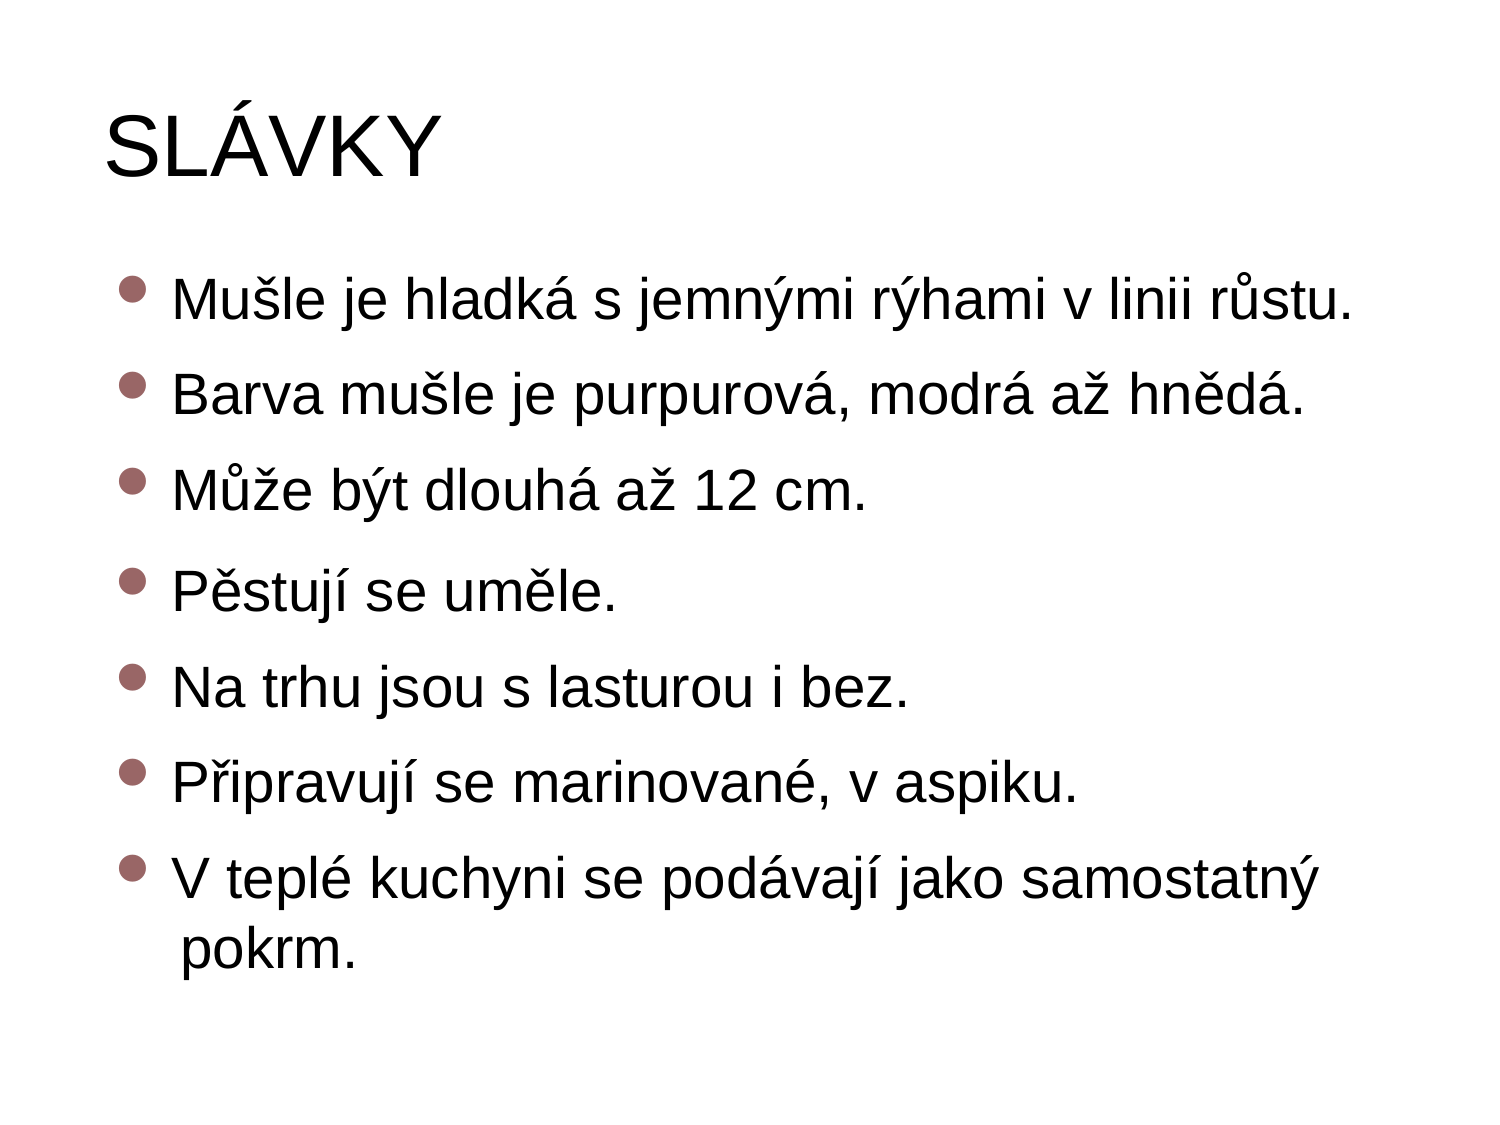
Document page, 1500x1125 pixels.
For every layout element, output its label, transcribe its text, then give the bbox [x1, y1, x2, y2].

list Mušle je hladká s jemnými rýhami v linii růstu. Barva mušle je purpurová, modrá až hnědá. Může být dlouhá až 12 cm. Pěstují se uměle. Na trhu jsou s lasturou i bez. Připravují se marinované, v aspiku. V teplé kuchyni se podávají jako samostatný pokrm. [100, 267, 1471, 1094]
title SLÁVKY [88, 66, 1404, 217]
